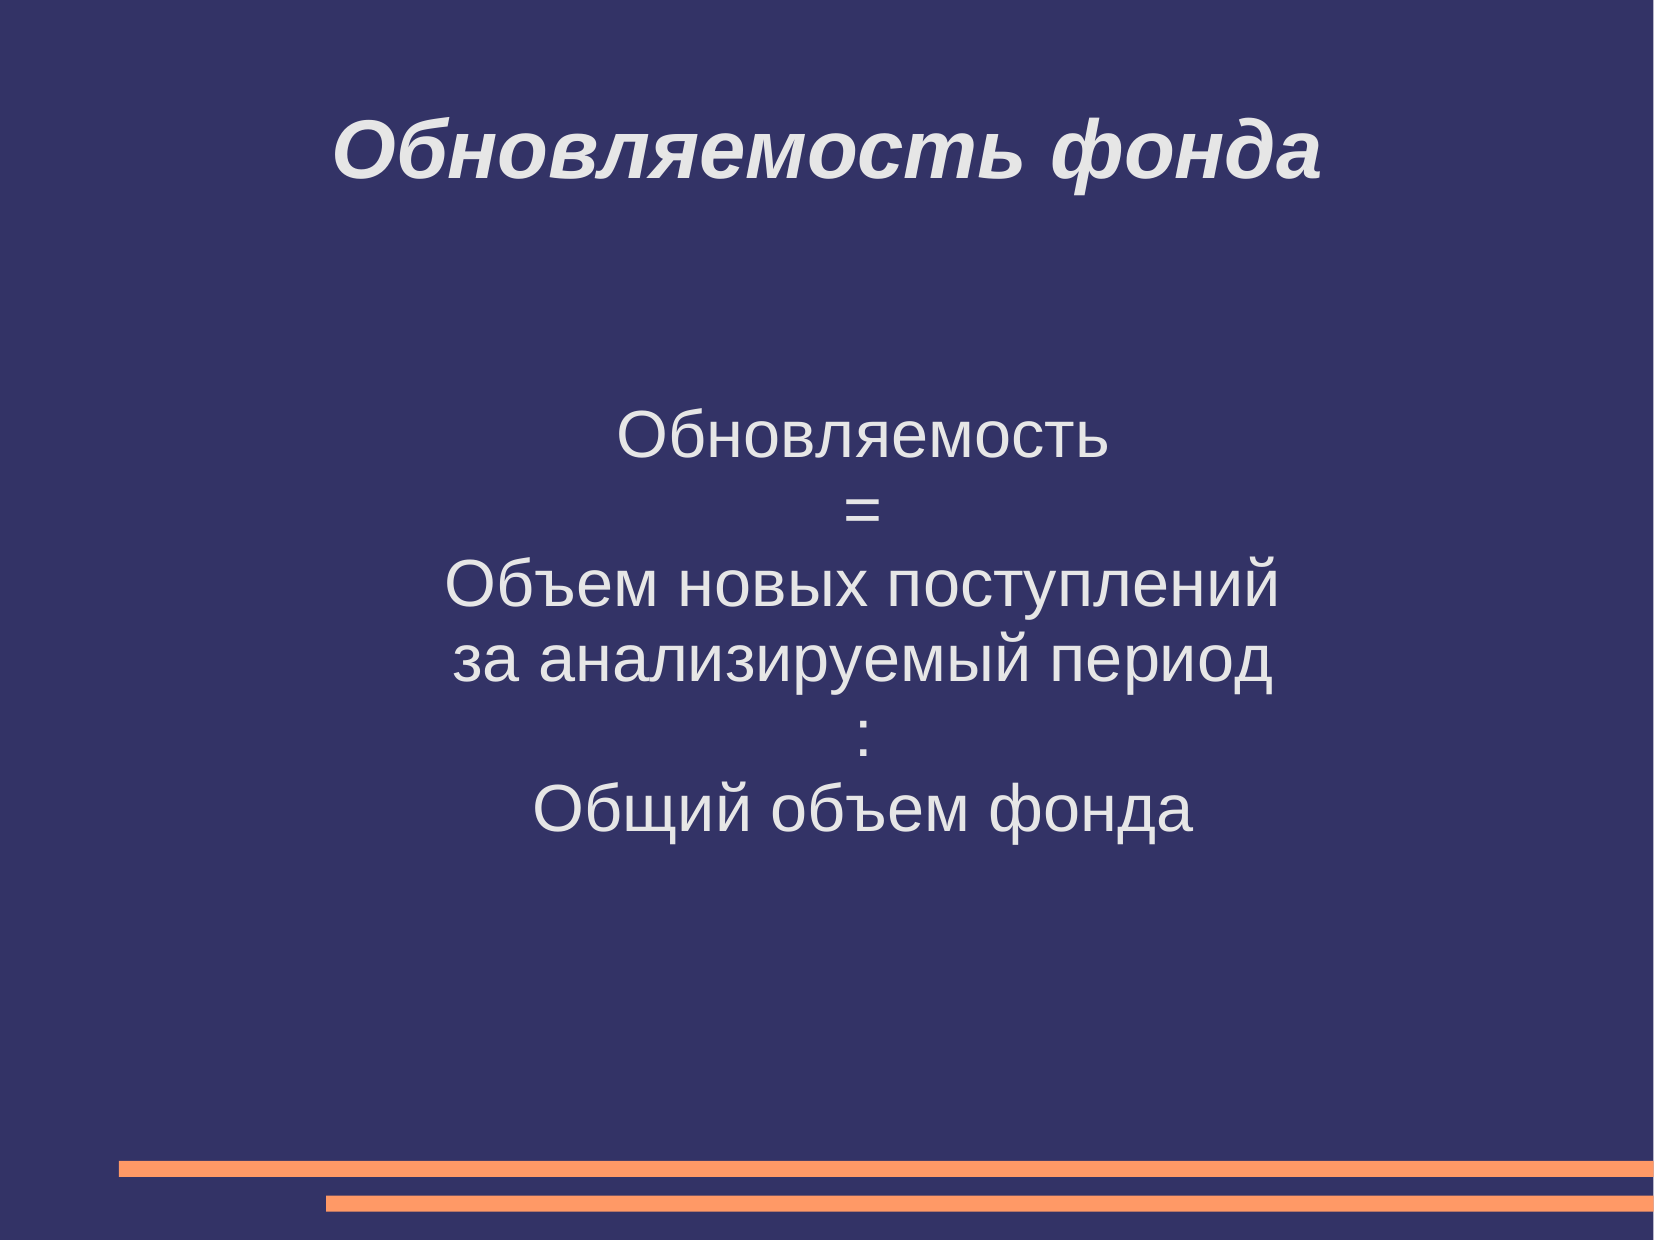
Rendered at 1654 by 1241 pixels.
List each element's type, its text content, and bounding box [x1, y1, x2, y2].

list Обновляемость = Объем новых поступлений за анализируемый период : Общий объем фонда [121, 322, 1561, 1118]
title Обновляемость фонда [121, 53, 1534, 247]
